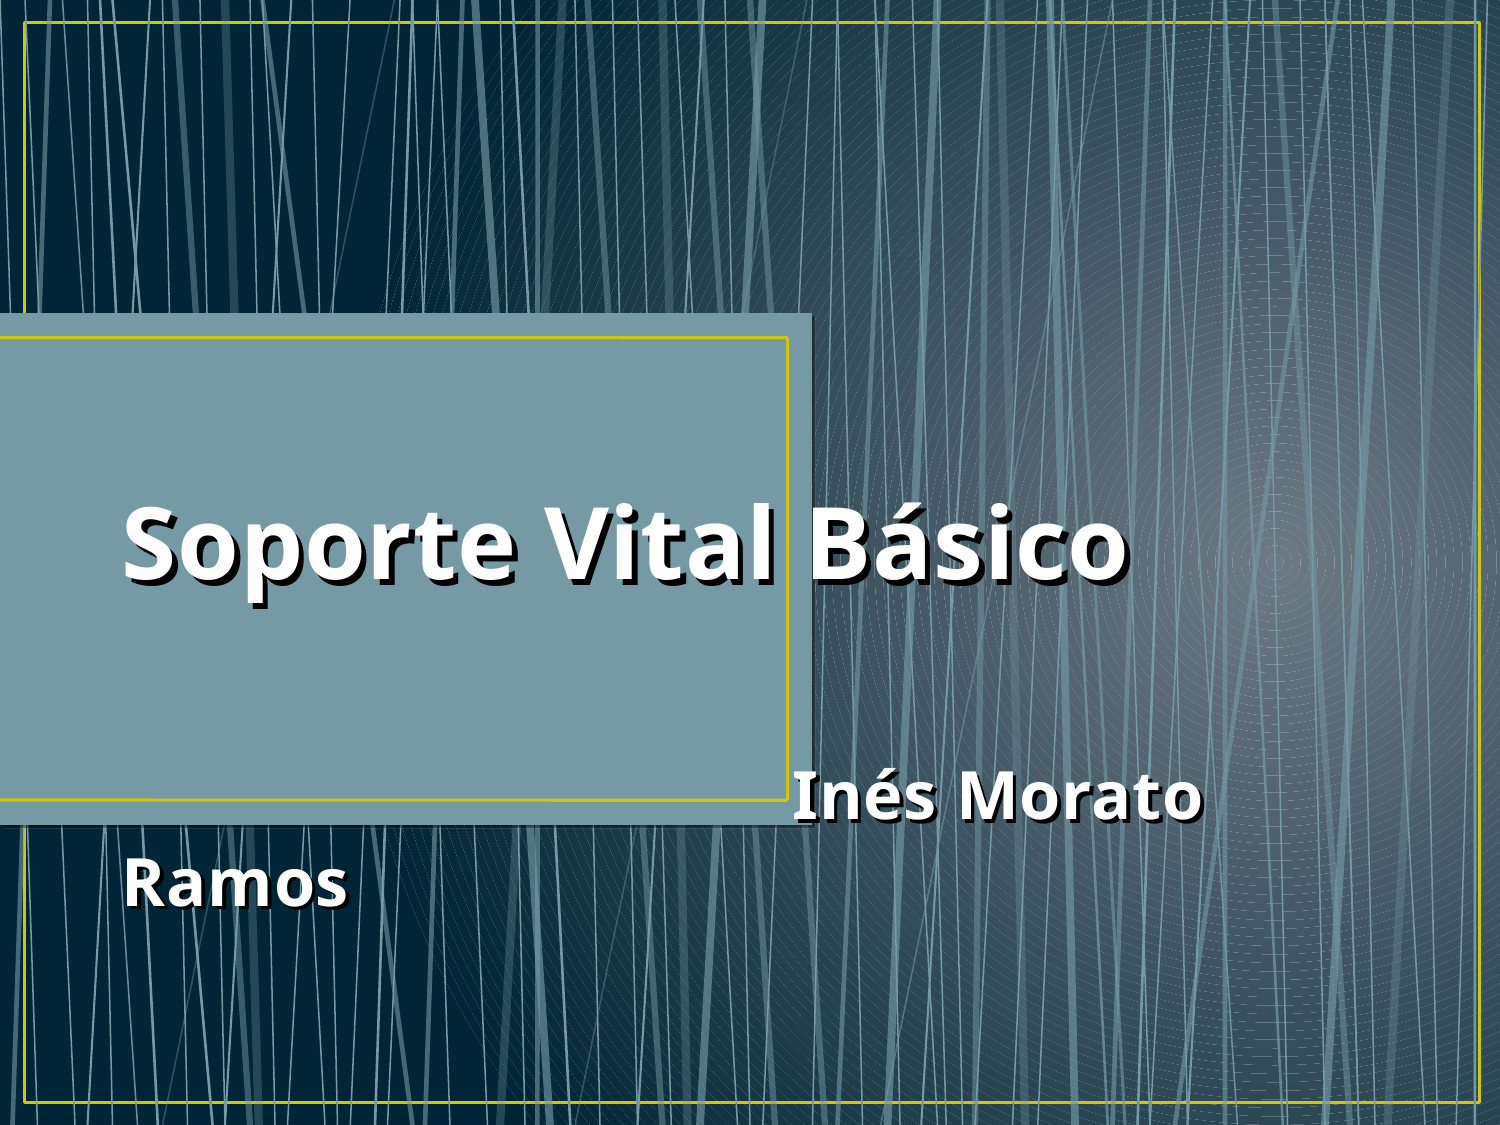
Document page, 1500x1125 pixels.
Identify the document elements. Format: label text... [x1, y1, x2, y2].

title Soporte Vital Básico Inés Morato Ramos [106, 472, 1406, 756]
